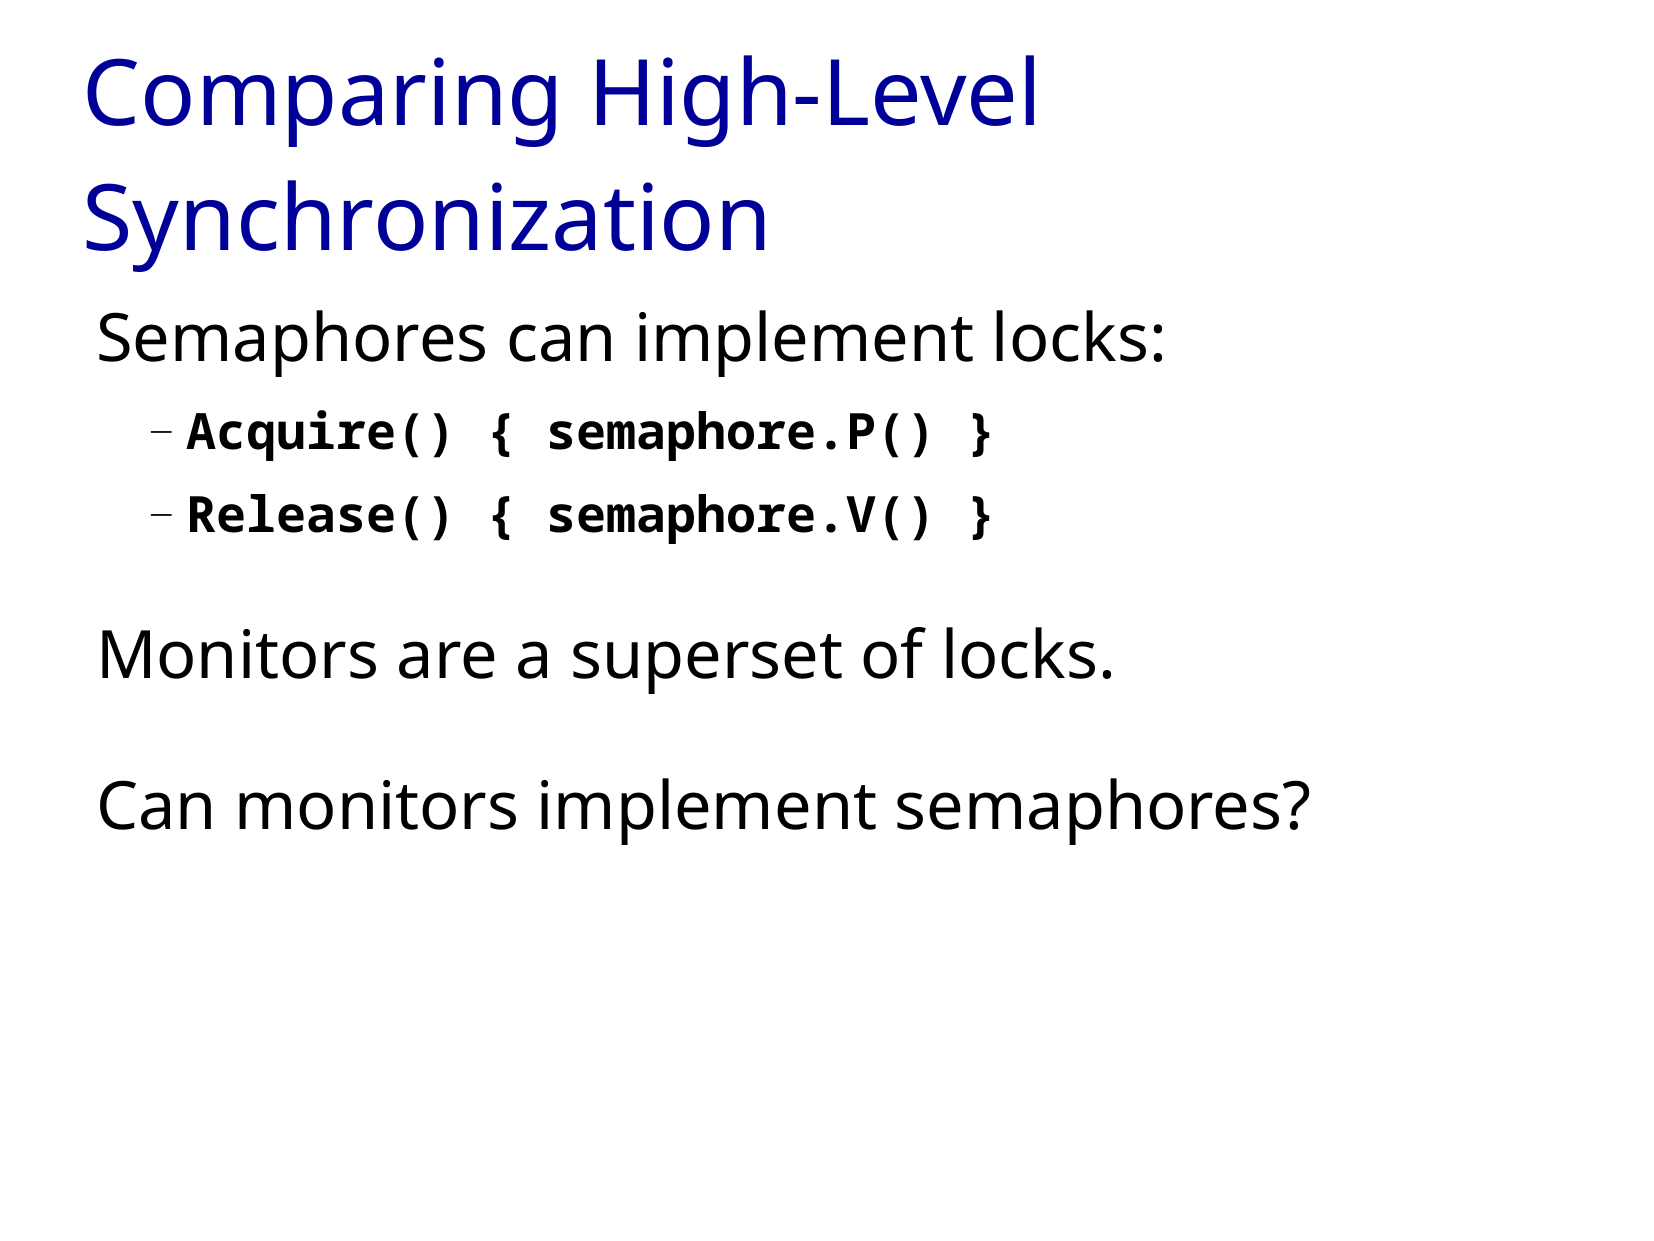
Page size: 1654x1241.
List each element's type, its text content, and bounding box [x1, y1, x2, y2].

list Semaphores can implement locks: Acquire() { semaphore.P() } Release() { semaphore.V() } Monitors are a superset of locks. Can monitors implement semaphores? [60, 290, 1571, 1096]
title Comparing High-Level Synchronization [82, 49, 1571, 257]
